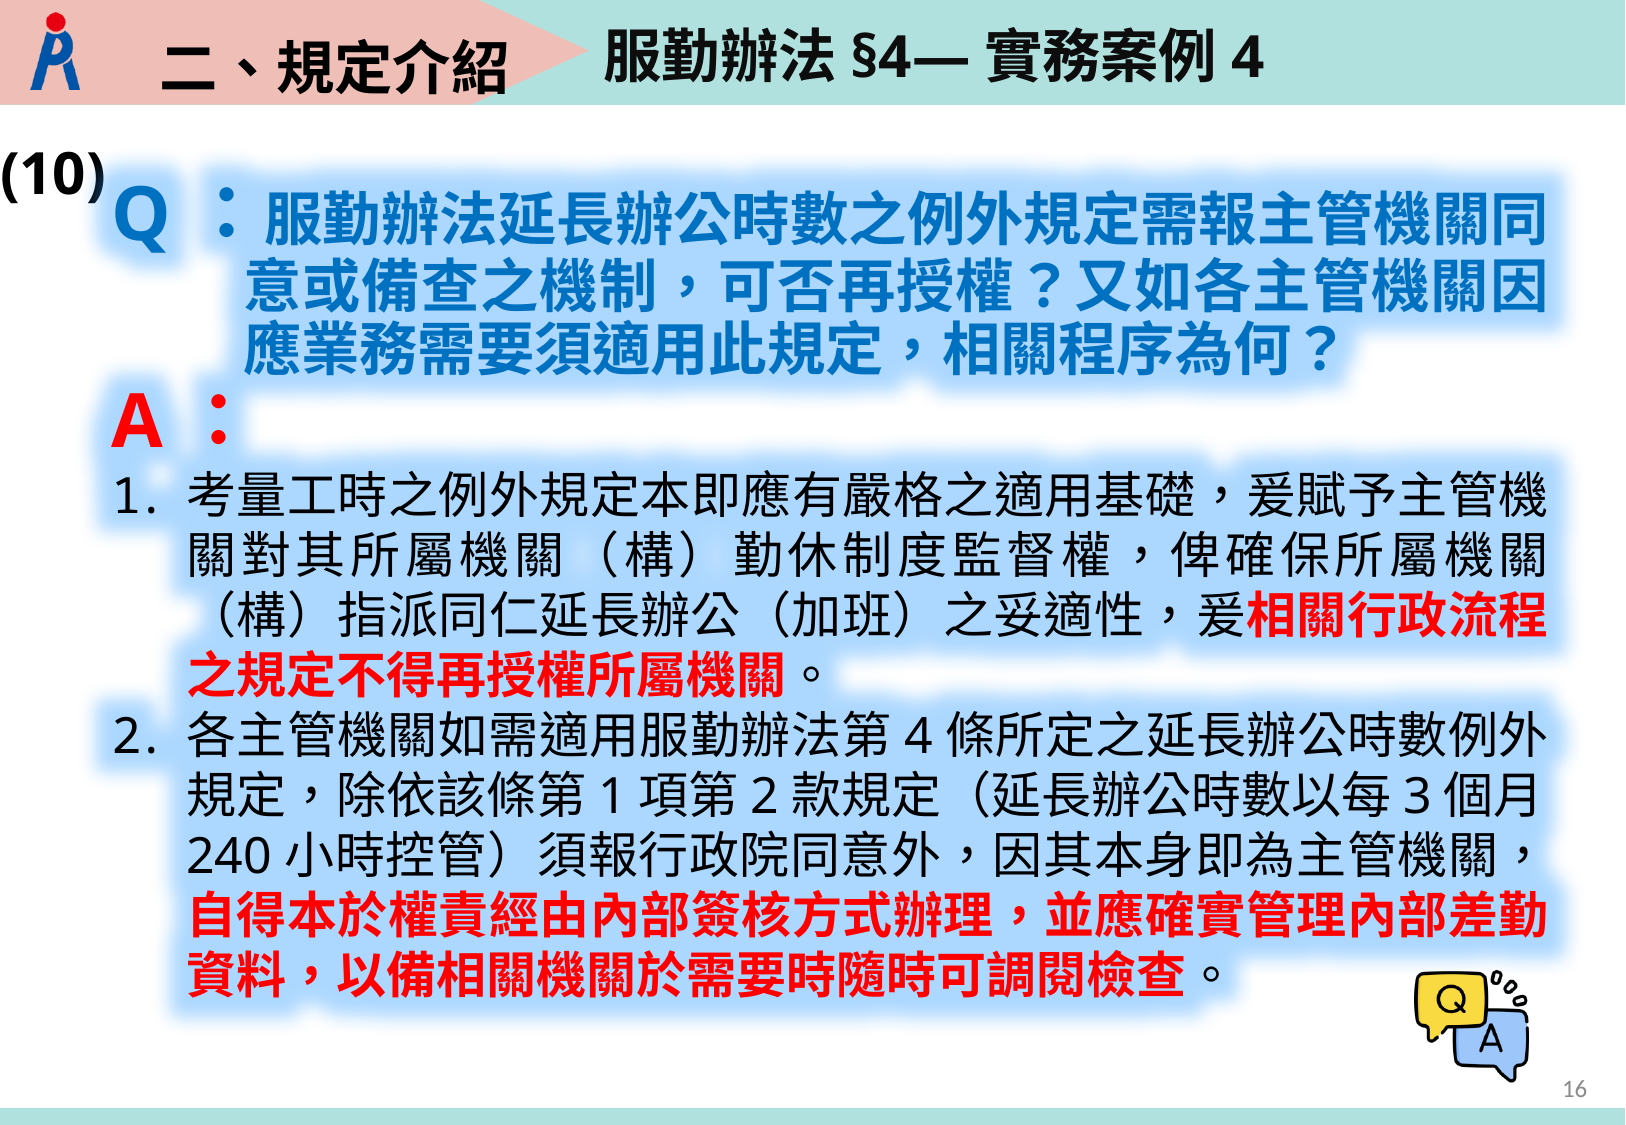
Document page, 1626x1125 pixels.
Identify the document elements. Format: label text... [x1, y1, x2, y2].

picture [30, 12, 80, 90]
text_box Q：服勤辦法延長辦公時數之例外規定需報主管機關同意或備查之機制，可否再授權？又如各主管機關因應業務需要須適用此規定，相關程序為何？ A： 考量工時之例外規定本即應有嚴格之適用基礎，爰賦予主管機關對其所屬機關（構）勤休制度監督權，俾確保所屬機關（構）指派同仁延長辦公（加班）之妥適性，爰相關行政流程之規定不得再授權所屬機關。 各主管機關如需適用服勤辦法第4條所定之延長辦公時數例外規定，除依該條第1項第2款規定（延長辦公時數以每3個月240小時控管）須報行政院同意外，因其本身即為主管機關，自得本於權責經由內部簽核方式辦理，並應確實管理內部差勤資料，以備相關機關於需要時隨時可調閱檢查。 [96, 168, 1564, 1009]
text_box 服勤辦法§4—實務案例4 [588, 11, 1454, 97]
text_box 二、規定介紹(10) [0, 0, 588, 105]
slide_number <編號> [1236, 1057, 1603, 1107]
picture [1414, 1009, 1529, 1083]
text_box [0, 1107, 1625, 1125]
text_box [473, 0, 1625, 105]
